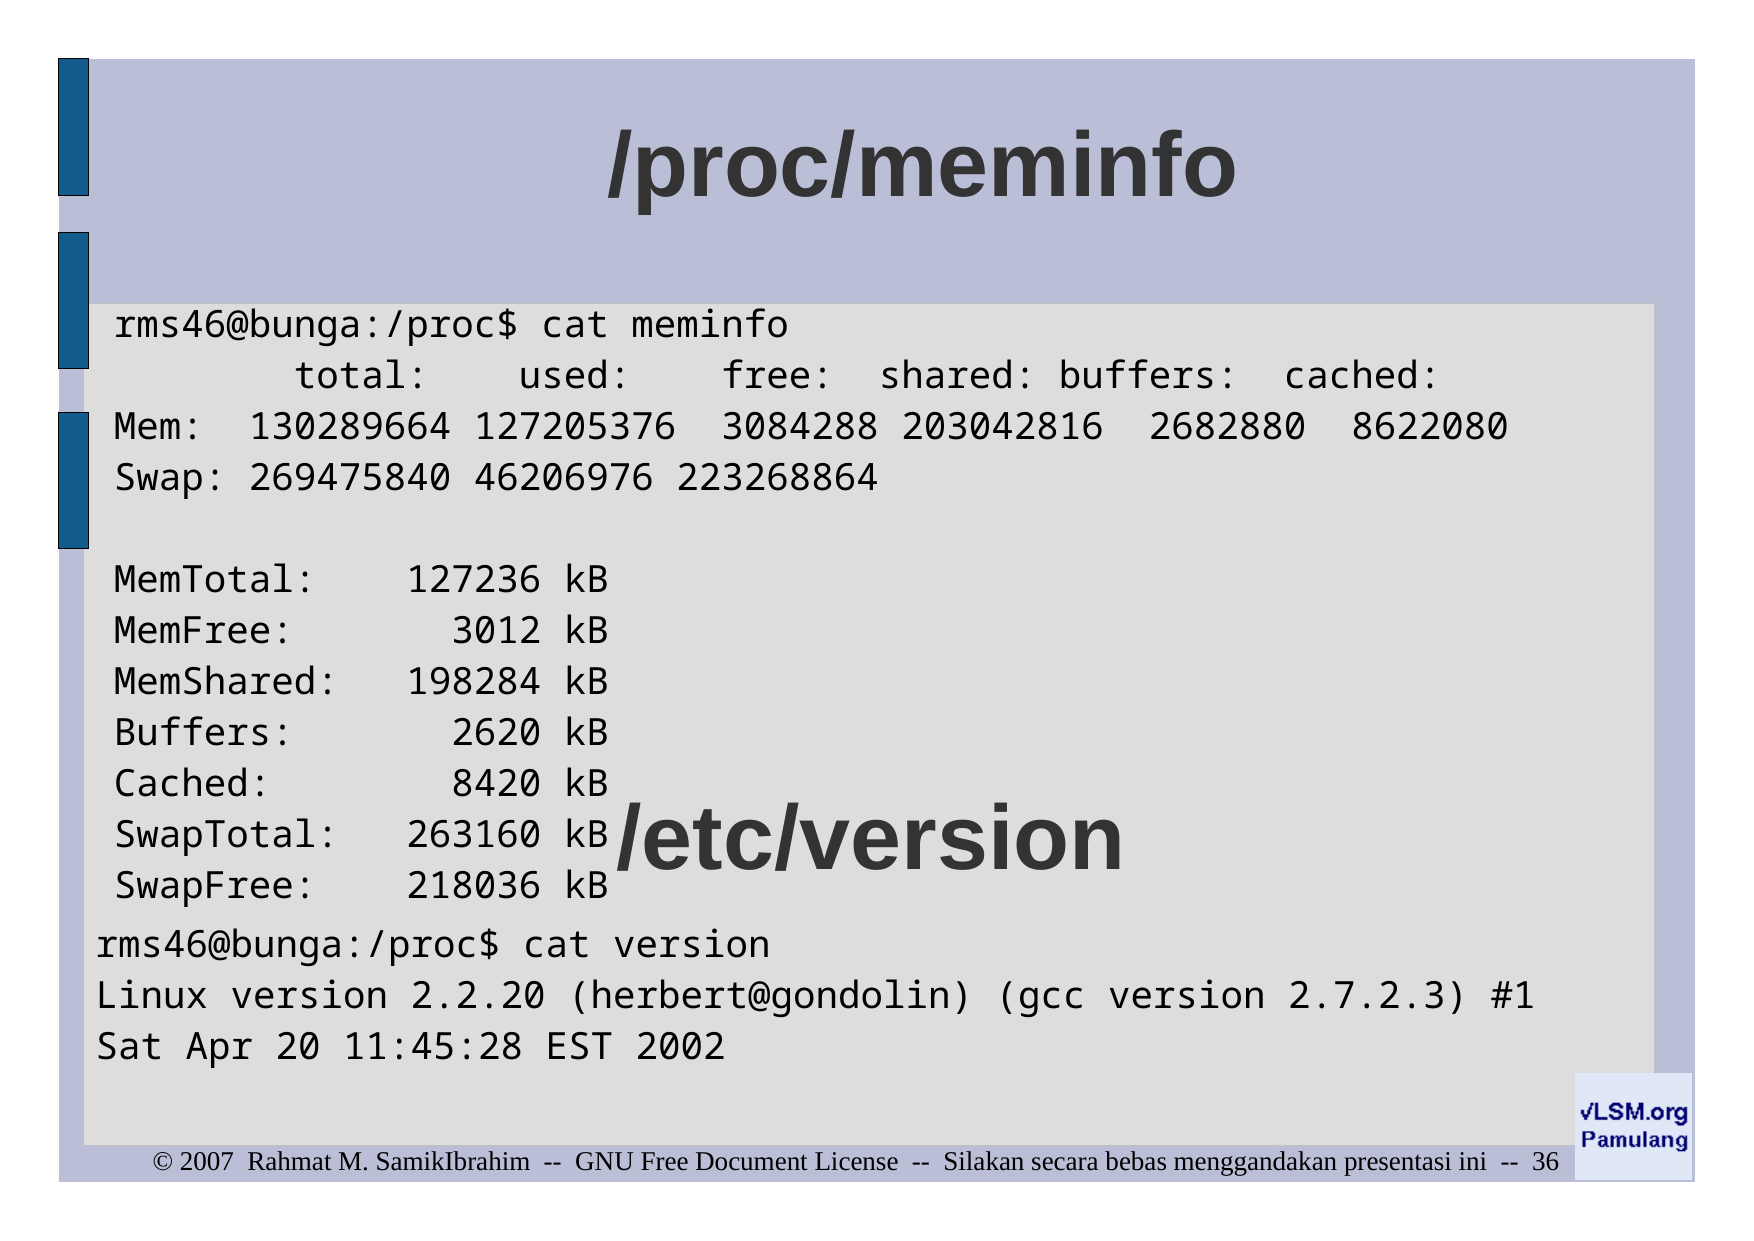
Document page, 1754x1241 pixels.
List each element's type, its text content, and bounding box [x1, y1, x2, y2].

title /etc/version [169, 771, 1573, 904]
picture [1575, 1073, 1692, 1180]
title /proc/meminfo [221, 98, 1625, 231]
text_box rms46@bunga:/proc$ cat meminfo total: used: free: shared: buffers: cached: Mem: 130289664 127205376 3084288 203042816 2682880 8622080 Swap: 269475840 46206976 223268864 MemTotal: 127236 kB MemFree: 3012 kB MemShared: 198284 kB Buffers: 2620 kB Cached: 8420 kB SwapTotal: 263160 kB SwapFree: 218036 kB [113, 297, 1544, 841]
text_box rms46@bunga:/proc$ cat version Linux version 2.2.20 (herbert@gondolin) (gcc version 2.7.2.3) #1 Sat Apr 20 11:45:28 EST 2002 [95, 917, 1581, 1086]
